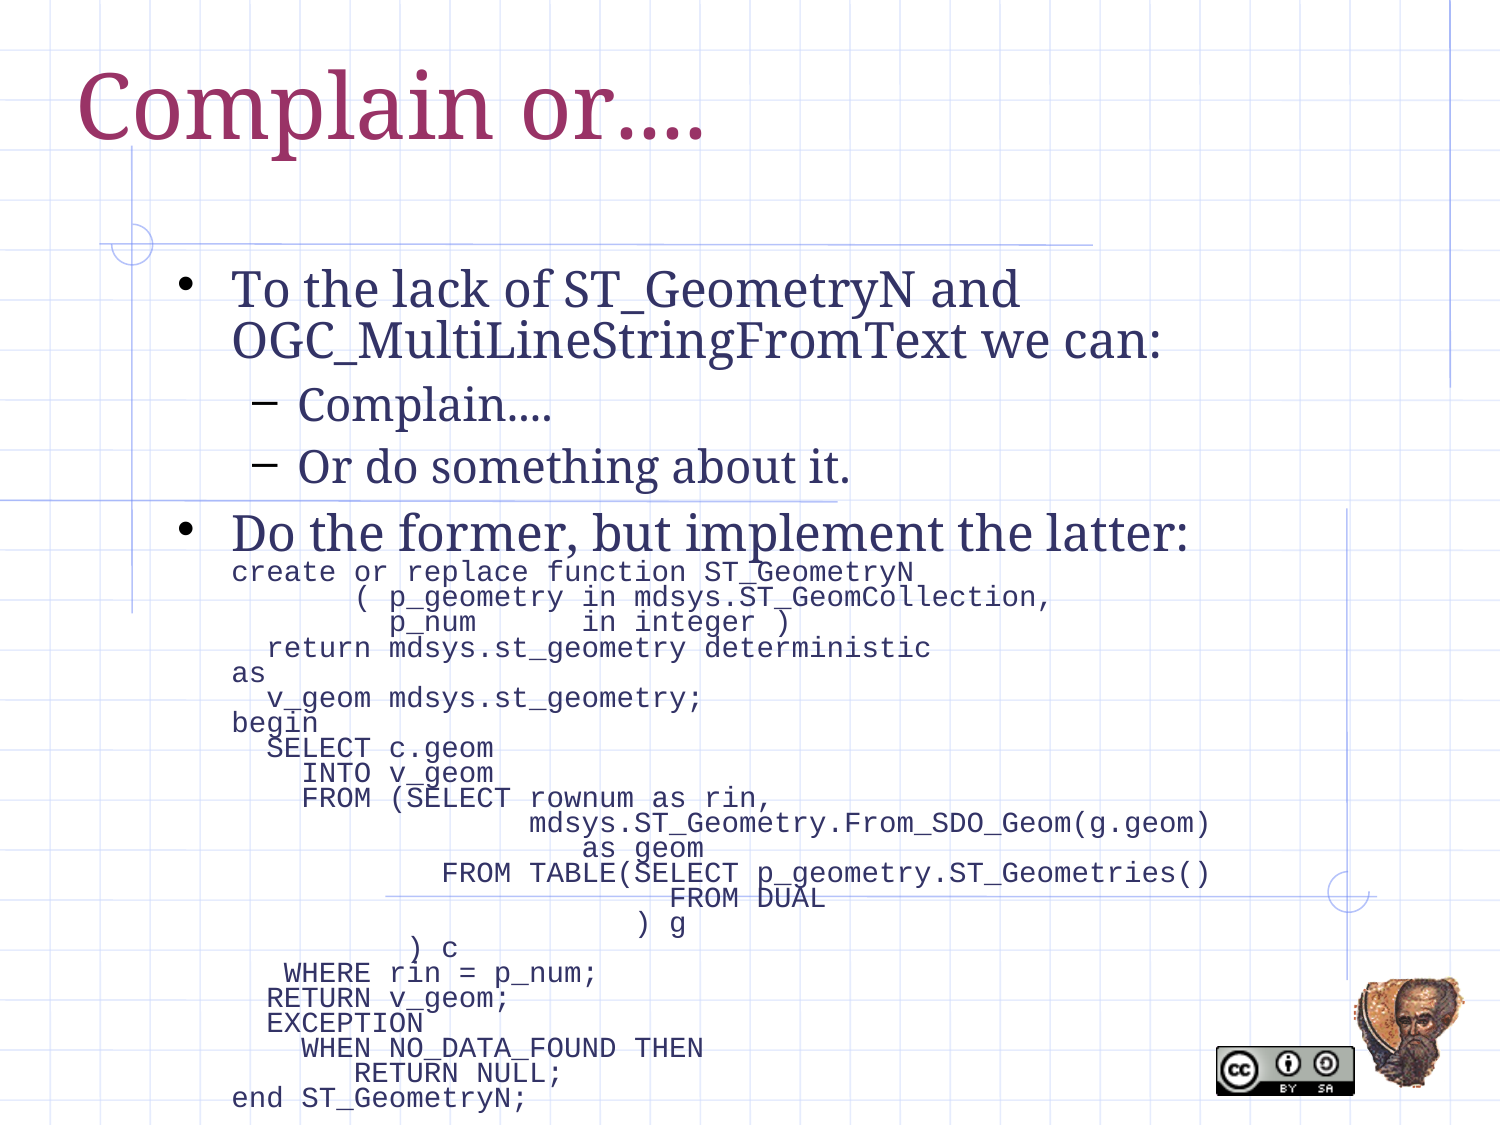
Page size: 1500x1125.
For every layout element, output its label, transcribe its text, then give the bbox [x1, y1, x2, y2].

title Complain or.... [74, 45, 1424, 177]
picture [1329, 976, 1465, 1096]
list To the lack of ST_GeometryN and OGC_MultiLineStringFromText we can: Complain.... Or do something about it. Do the former, but implement the latter: create or replace function ST_GeometryN ( p_geometry in mdsys.ST_GeomCollection, p_num in integer ) return mdsys.st_geometry deterministic as v_geom mdsys.st_geometry; begin SELECT c.geom INTO v_geom FROM (SELECT rownum as rin, mdsys.ST_Geometry.From_SDO_Geom(g.geom) as geom FROM TABLE(SELECT p_geometry.ST_Geometries() FROM DUAL ) g ) c WHERE rin = p_num; RETURN v_geom; EXCEPTION WHEN NO_DATA_FOUND THEN RETURN NULL; end ST_GeometryN; [177, 265, 1329, 1096]
